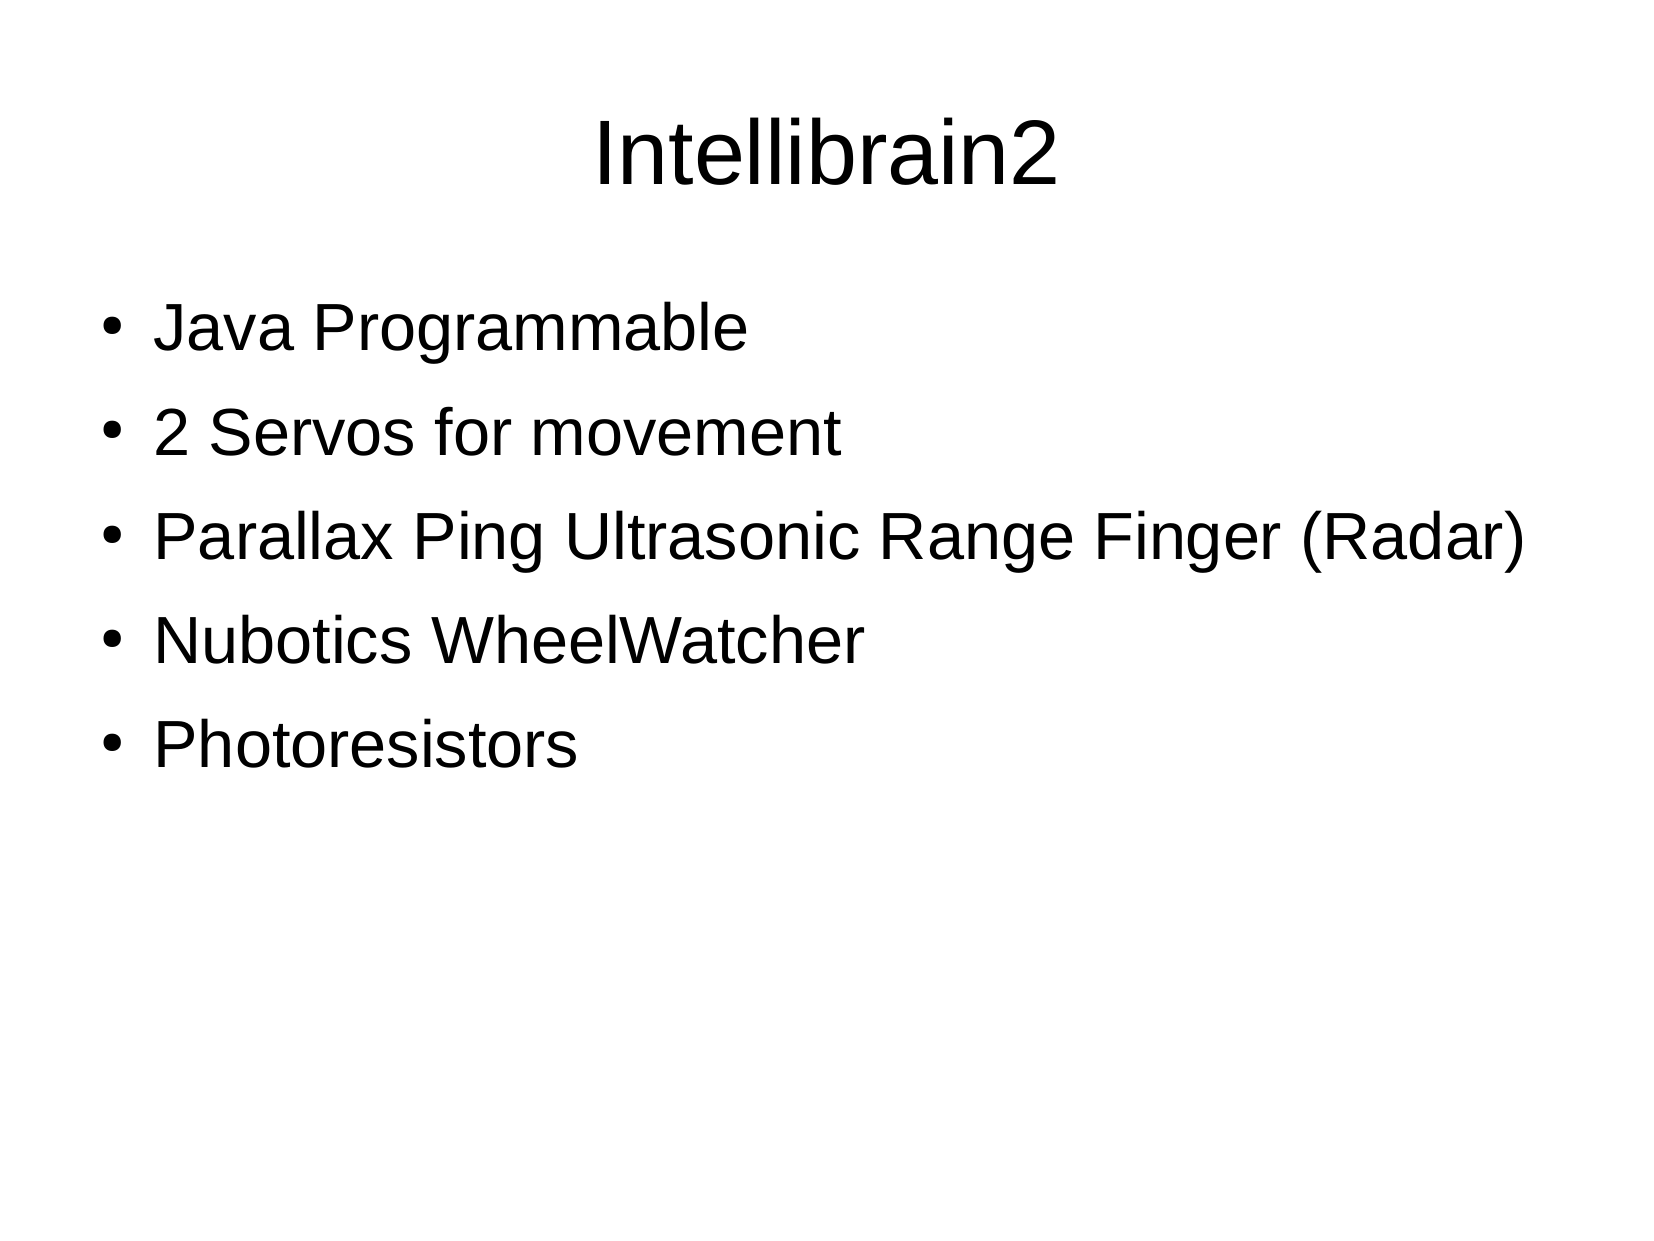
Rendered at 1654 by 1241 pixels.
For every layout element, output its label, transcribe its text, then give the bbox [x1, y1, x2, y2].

list Java Programmable 2 Servos for movement Parallax Ping Ultrasonic Range Finger (Radar) Nubotics WheelWatcher Photoresistors [82, 290, 1571, 1094]
title Intellibrain2 [82, 56, 1571, 250]
